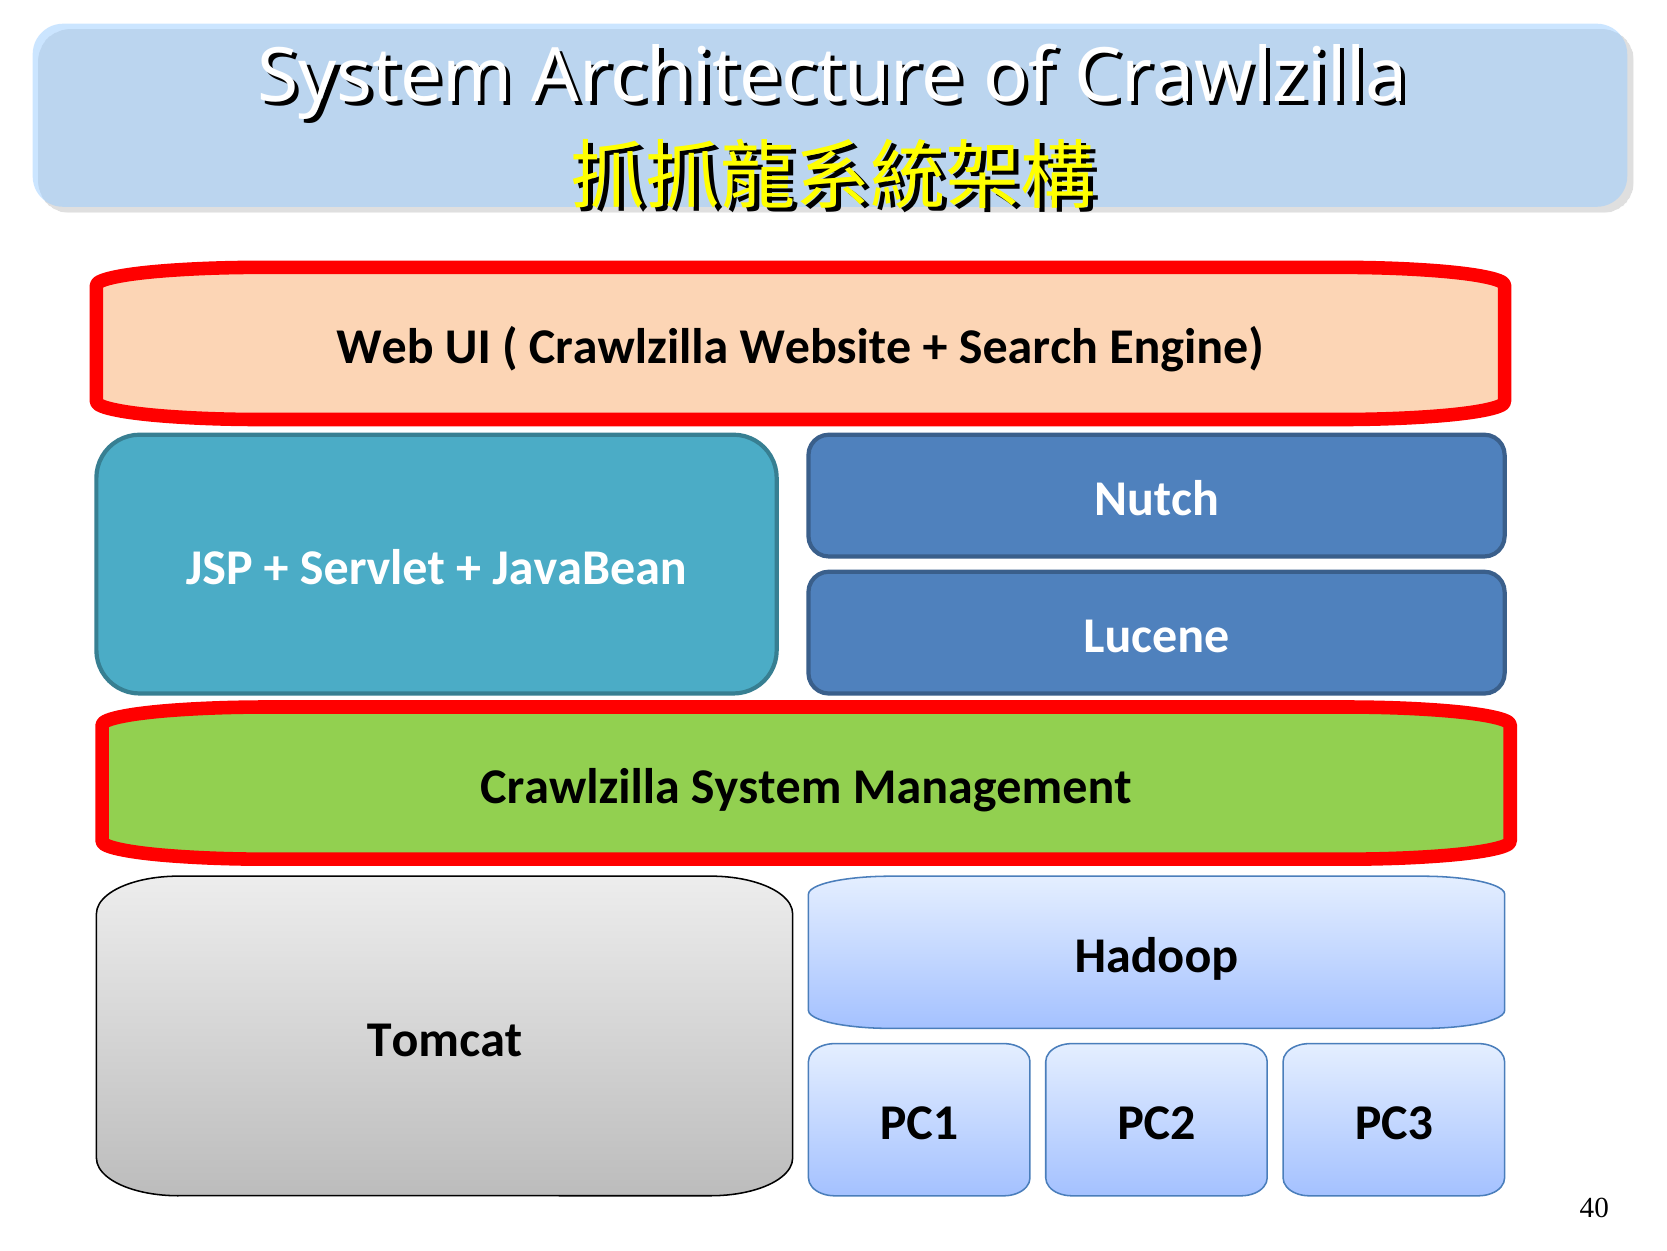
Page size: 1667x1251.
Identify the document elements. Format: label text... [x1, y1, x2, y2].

text_box Lucene [808, 571, 1505, 694]
text_box PC3 [1283, 1043, 1505, 1196]
text_box JSP + Servlet + JavaBean [96, 434, 777, 694]
text_box Hadoop [808, 876, 1505, 1029]
text_box Web UI ( Crawlzilla Website + Search Engine) [96, 267, 1505, 420]
text_box PC1 [808, 1043, 1030, 1196]
text_box Crawlzilla System Management [102, 707, 1511, 860]
text_box [1542, 23, 1628, 207]
text_box [32, 23, 125, 207]
text_box PC2 [1045, 1043, 1268, 1196]
text_box Nutch [808, 434, 1505, 557]
text_box Tomcat [96, 876, 793, 1196]
title System Architecture of Crawlzilla 抓抓龍系統架構 [125, 15, 1542, 218]
